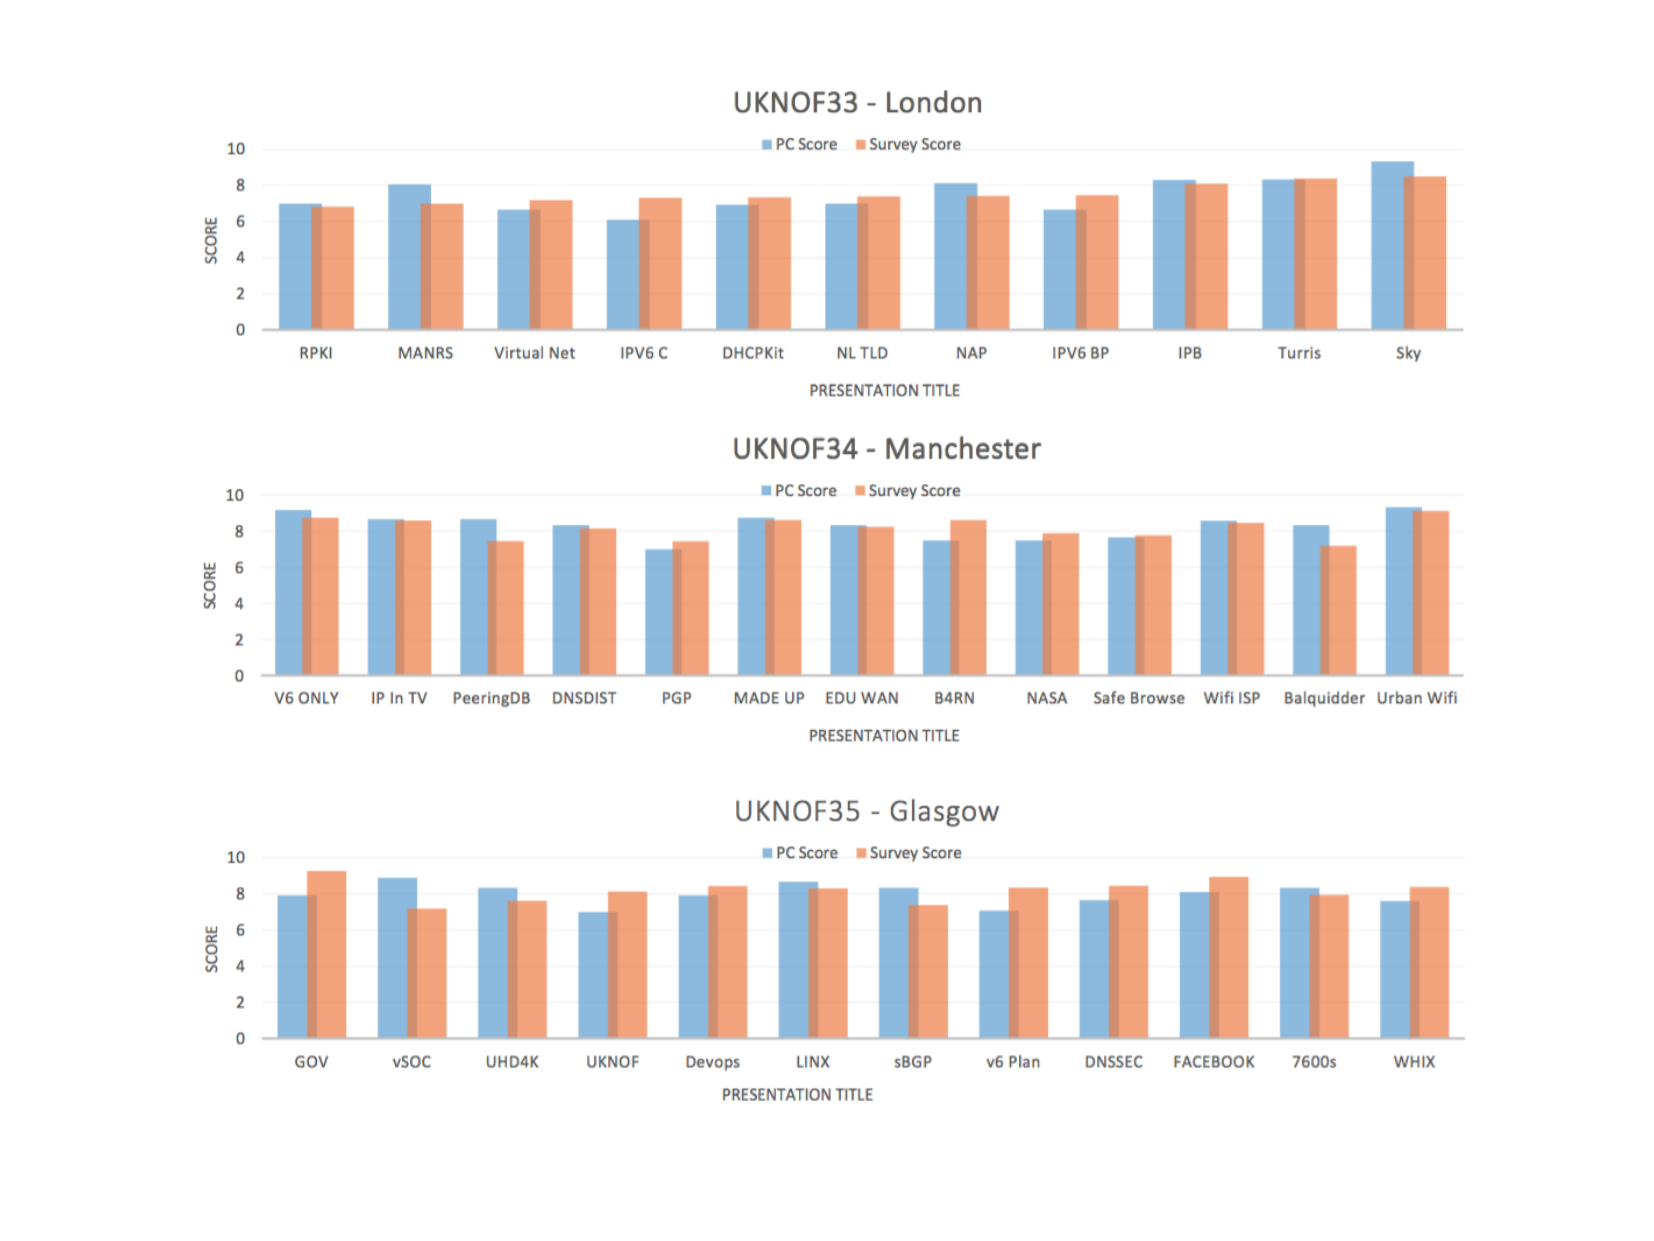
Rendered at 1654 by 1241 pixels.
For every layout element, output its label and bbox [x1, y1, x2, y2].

picture [174, 794, 1479, 1144]
picture [173, 82, 1480, 781]
